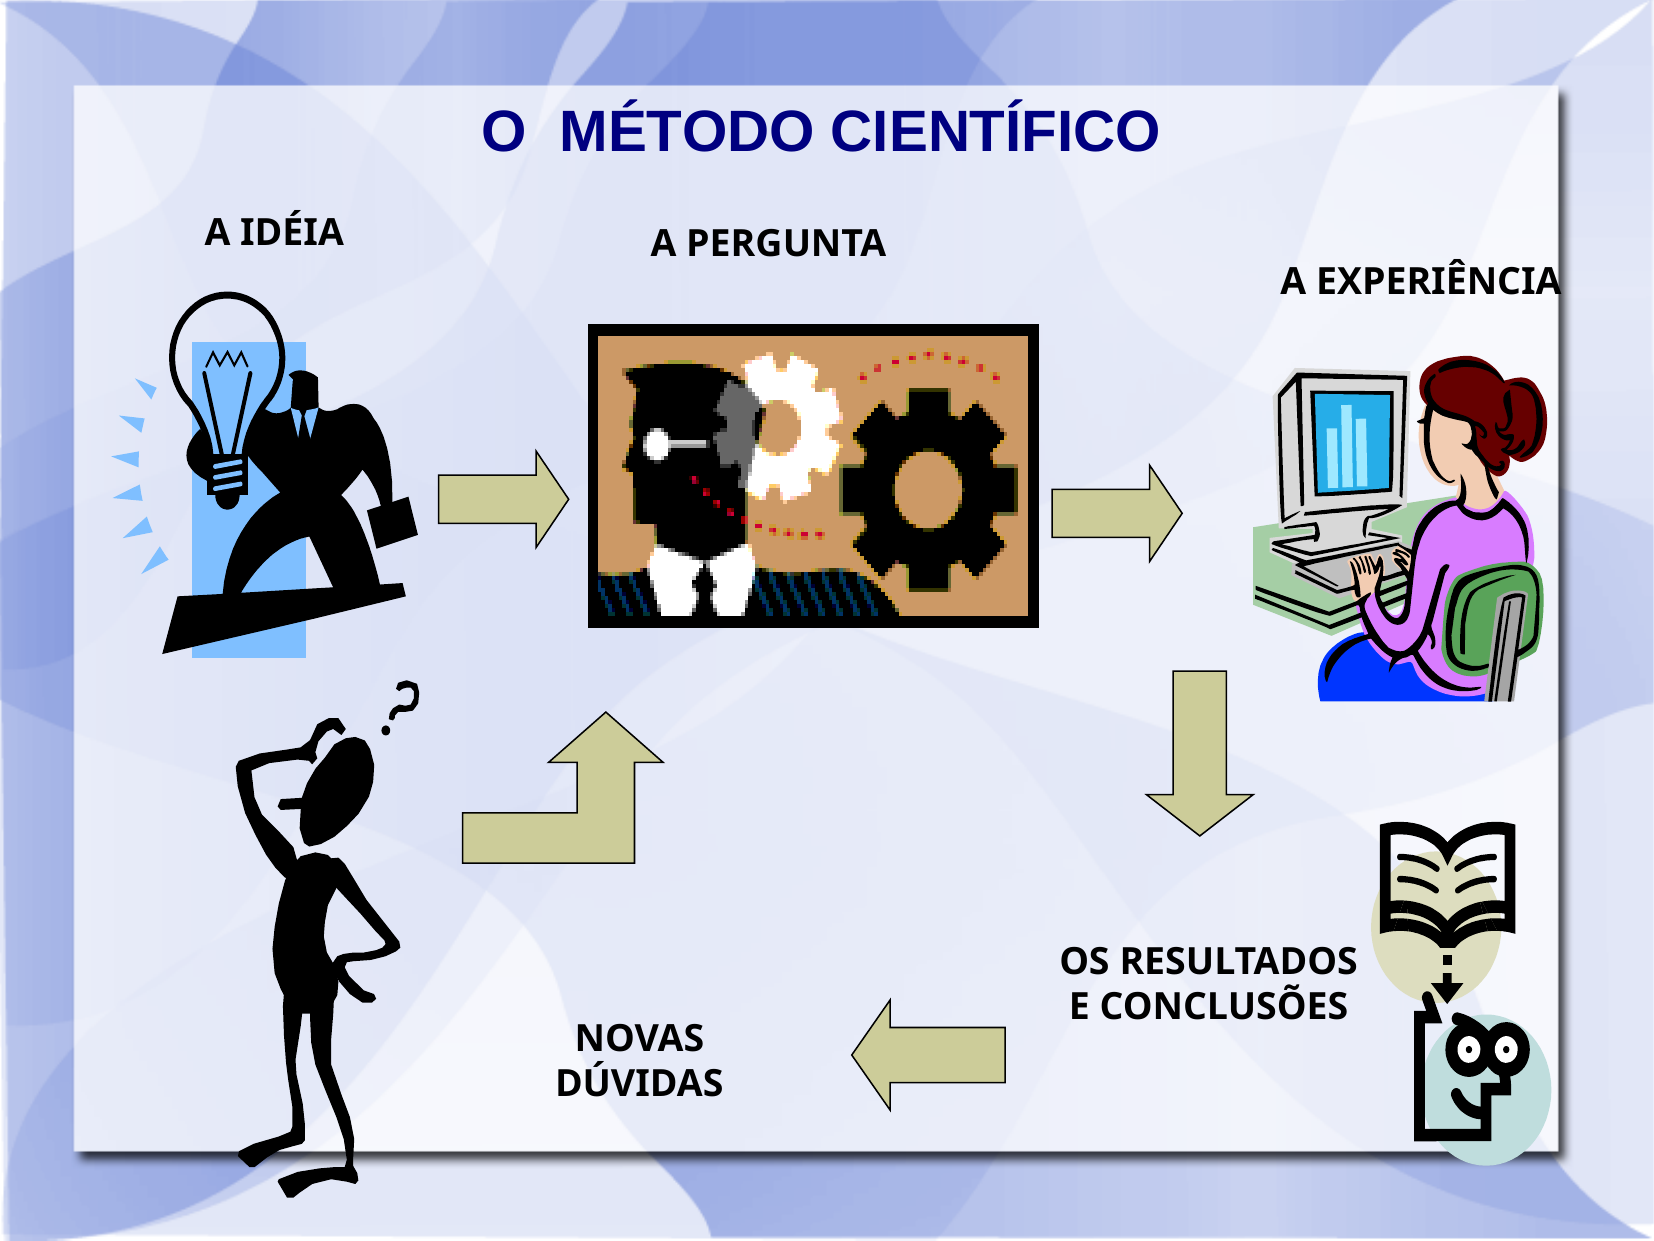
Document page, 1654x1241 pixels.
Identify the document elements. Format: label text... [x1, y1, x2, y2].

text_box [438, 451, 569, 548]
title O MÉTODO CIENTÍFICO [176, 79, 1466, 178]
text_box A PERGUNTA [600, 211, 937, 272]
text_box [1052, 465, 1183, 562]
text_box A EXPERIÊNCIA [1253, 249, 1590, 311]
text_box NOVAS DÚVIDAS [518, 1006, 761, 1112]
text_box [1146, 671, 1254, 836]
text_box [462, 712, 664, 864]
picture [0, 0, 1654, 1241]
text_box OS RESULTADOS E CONCLUSÕES [1040, 929, 1371, 1036]
text_box [851, 1000, 1006, 1111]
text_box A IDÉIA [106, 200, 443, 262]
